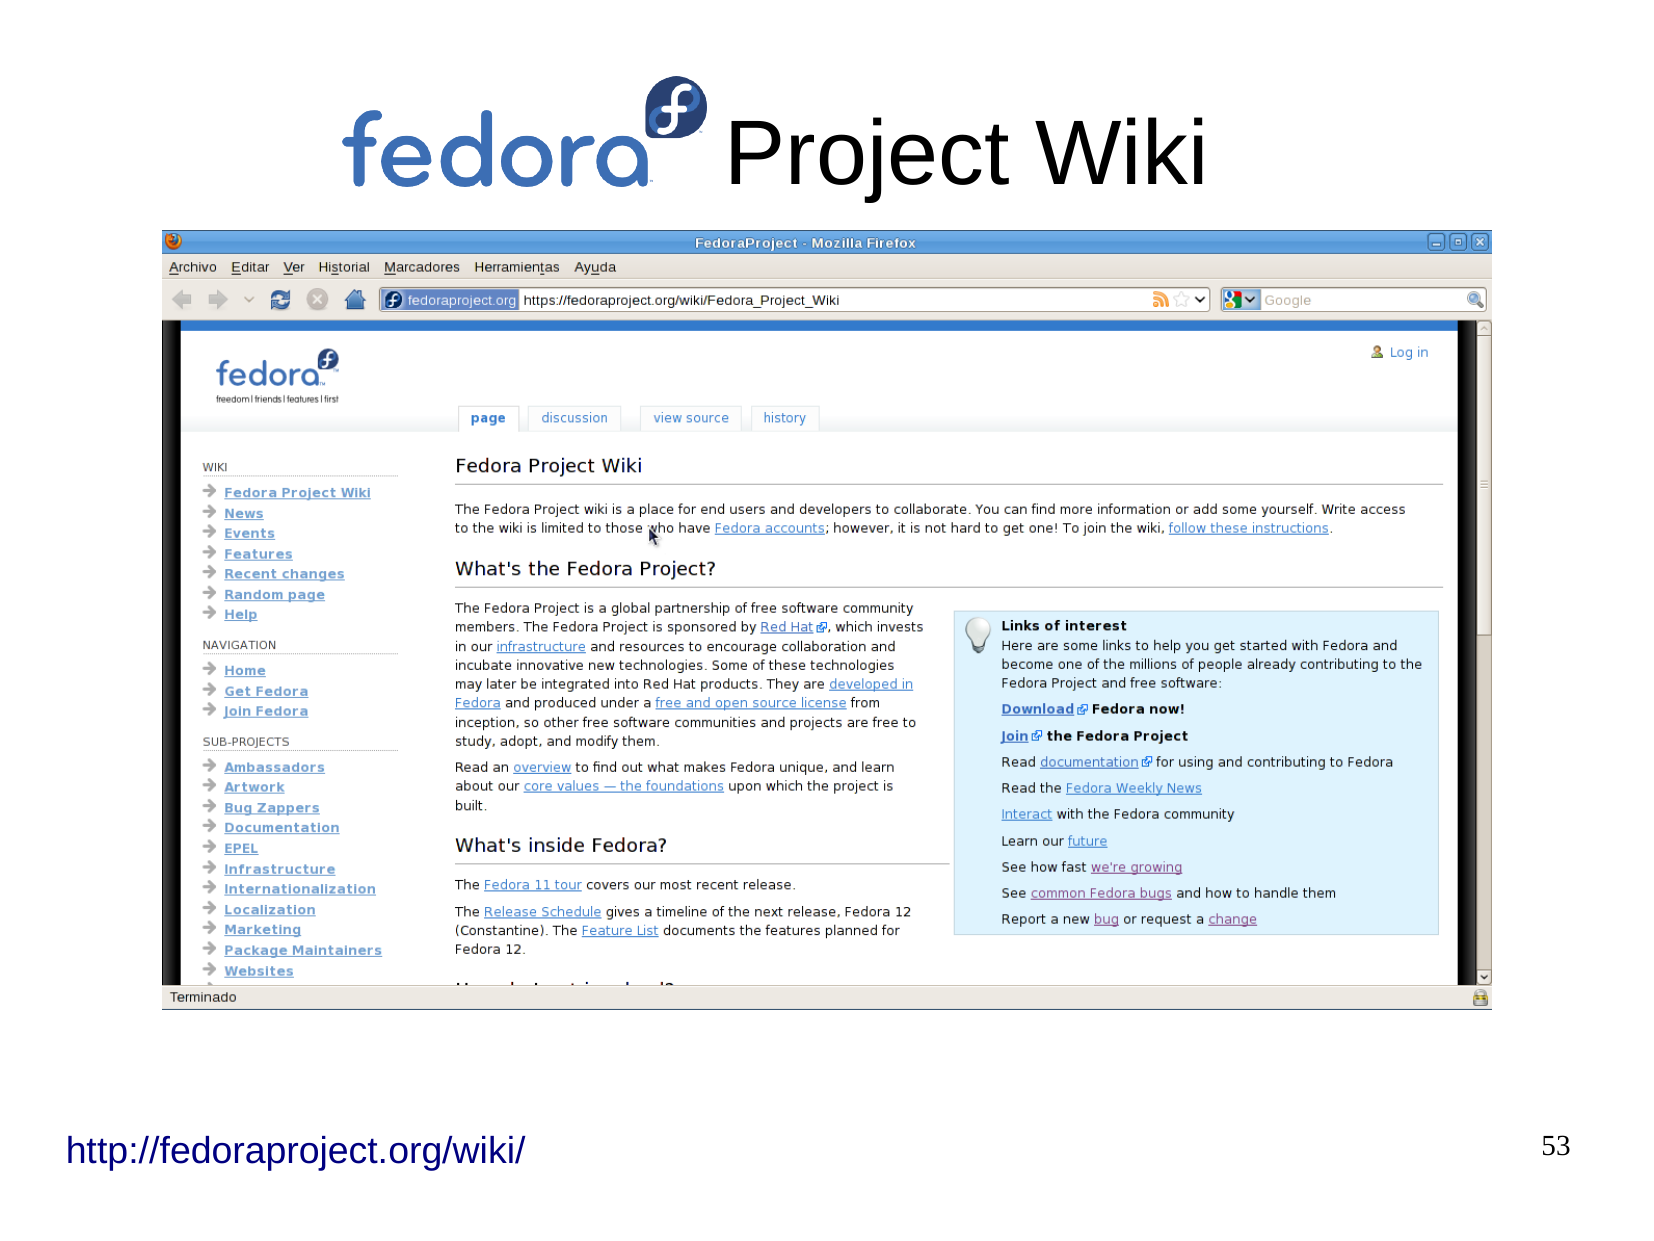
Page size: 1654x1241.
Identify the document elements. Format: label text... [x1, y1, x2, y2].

picture [162, 250, 1492, 1010]
text_box http://fedoraproject.org/wiki/ [51, 1122, 916, 1180]
picture [342, 76, 707, 187]
title Project Wiki [82, 56, 1571, 250]
